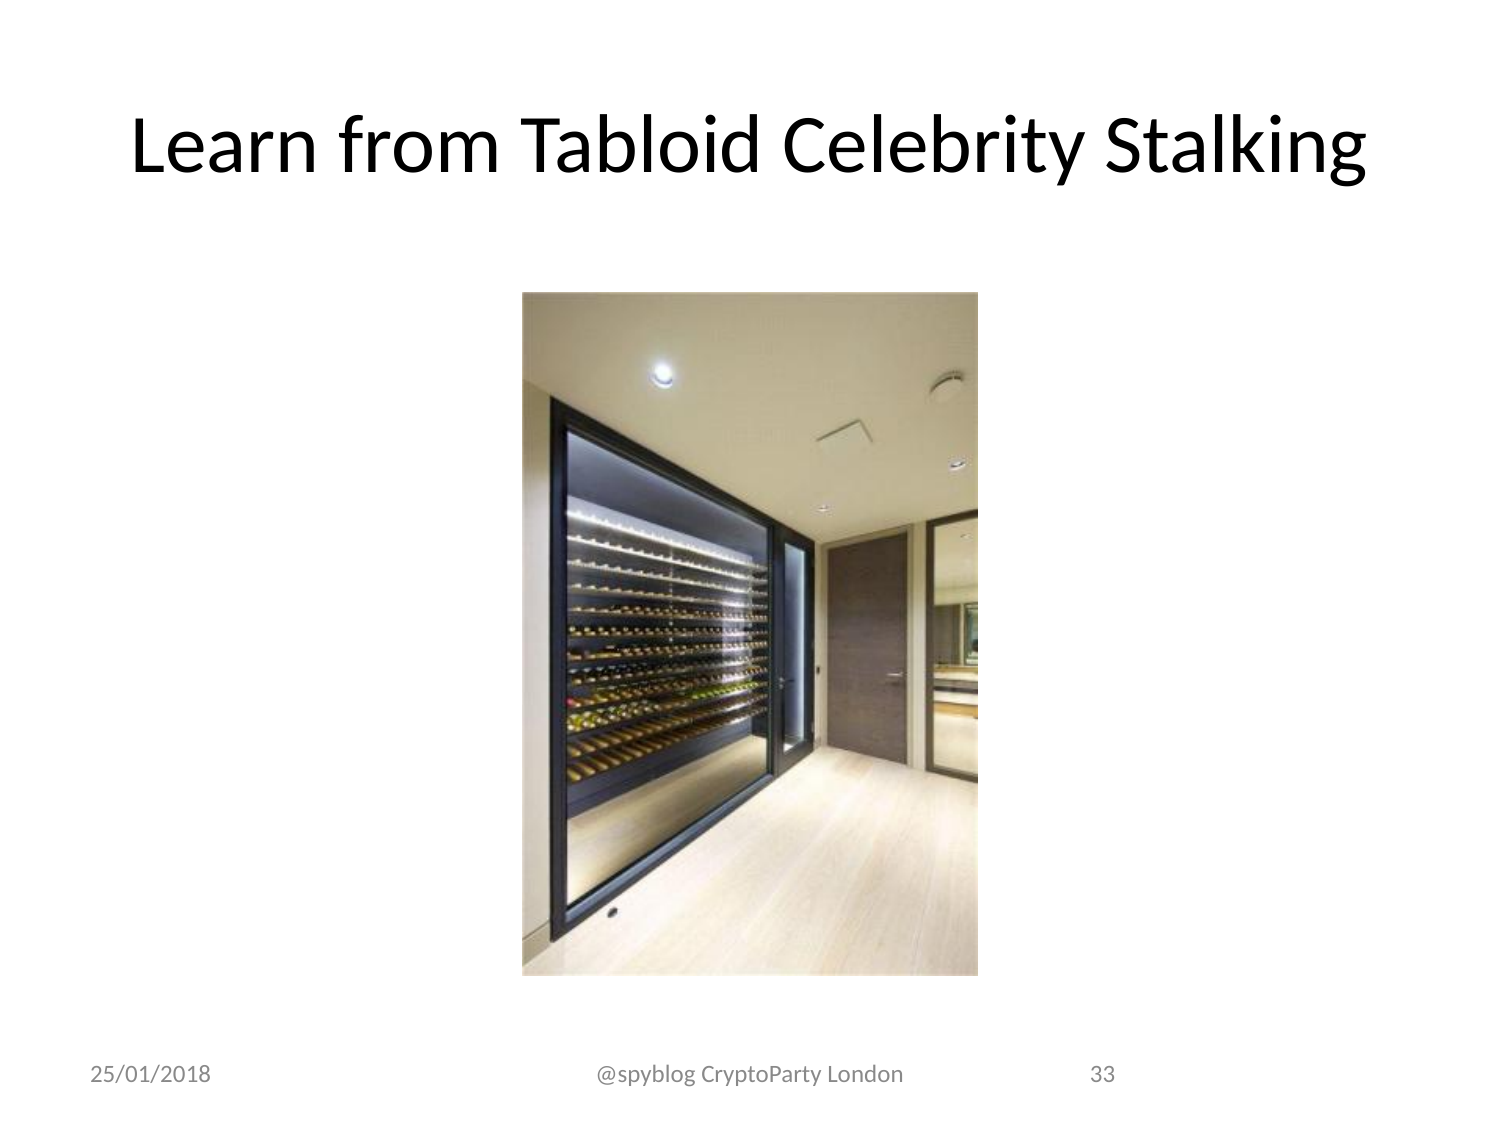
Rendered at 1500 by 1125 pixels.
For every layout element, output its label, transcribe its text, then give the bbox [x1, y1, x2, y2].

text_box 25/01/2018 [75, 1042, 426, 1103]
picture [522, 292, 978, 976]
text_box @spyblog CryptoParty London [512, 1042, 988, 1103]
title Learn from Tabloid Celebrity Stalking [75, 45, 1426, 233]
text_box ‹#› [1074, 1042, 1426, 1103]
